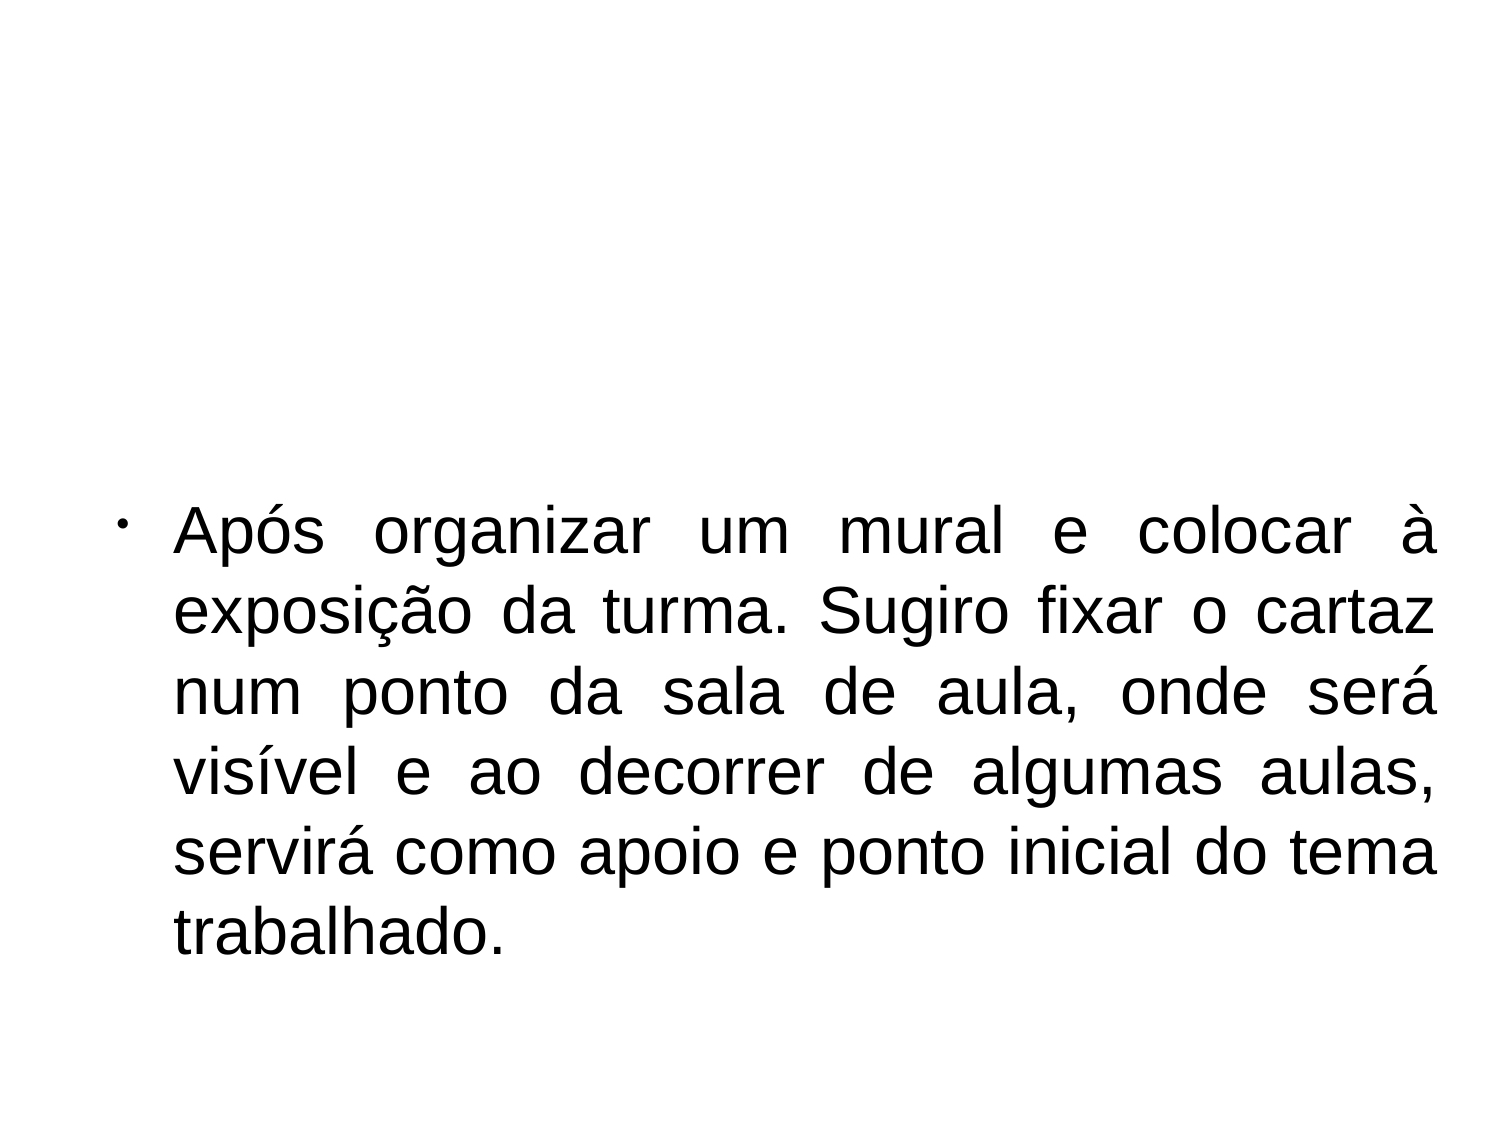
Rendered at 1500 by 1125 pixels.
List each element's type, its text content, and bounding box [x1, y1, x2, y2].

list Após organizar um mural e colocar à exposição da turma. Sugiro fixar o cartaz num ponto da sala de aula, onde será visível e ao decorrer de algumas aulas, servirá como apoio e ponto inicial do tema trabalhado. [102, 479, 1453, 1035]
